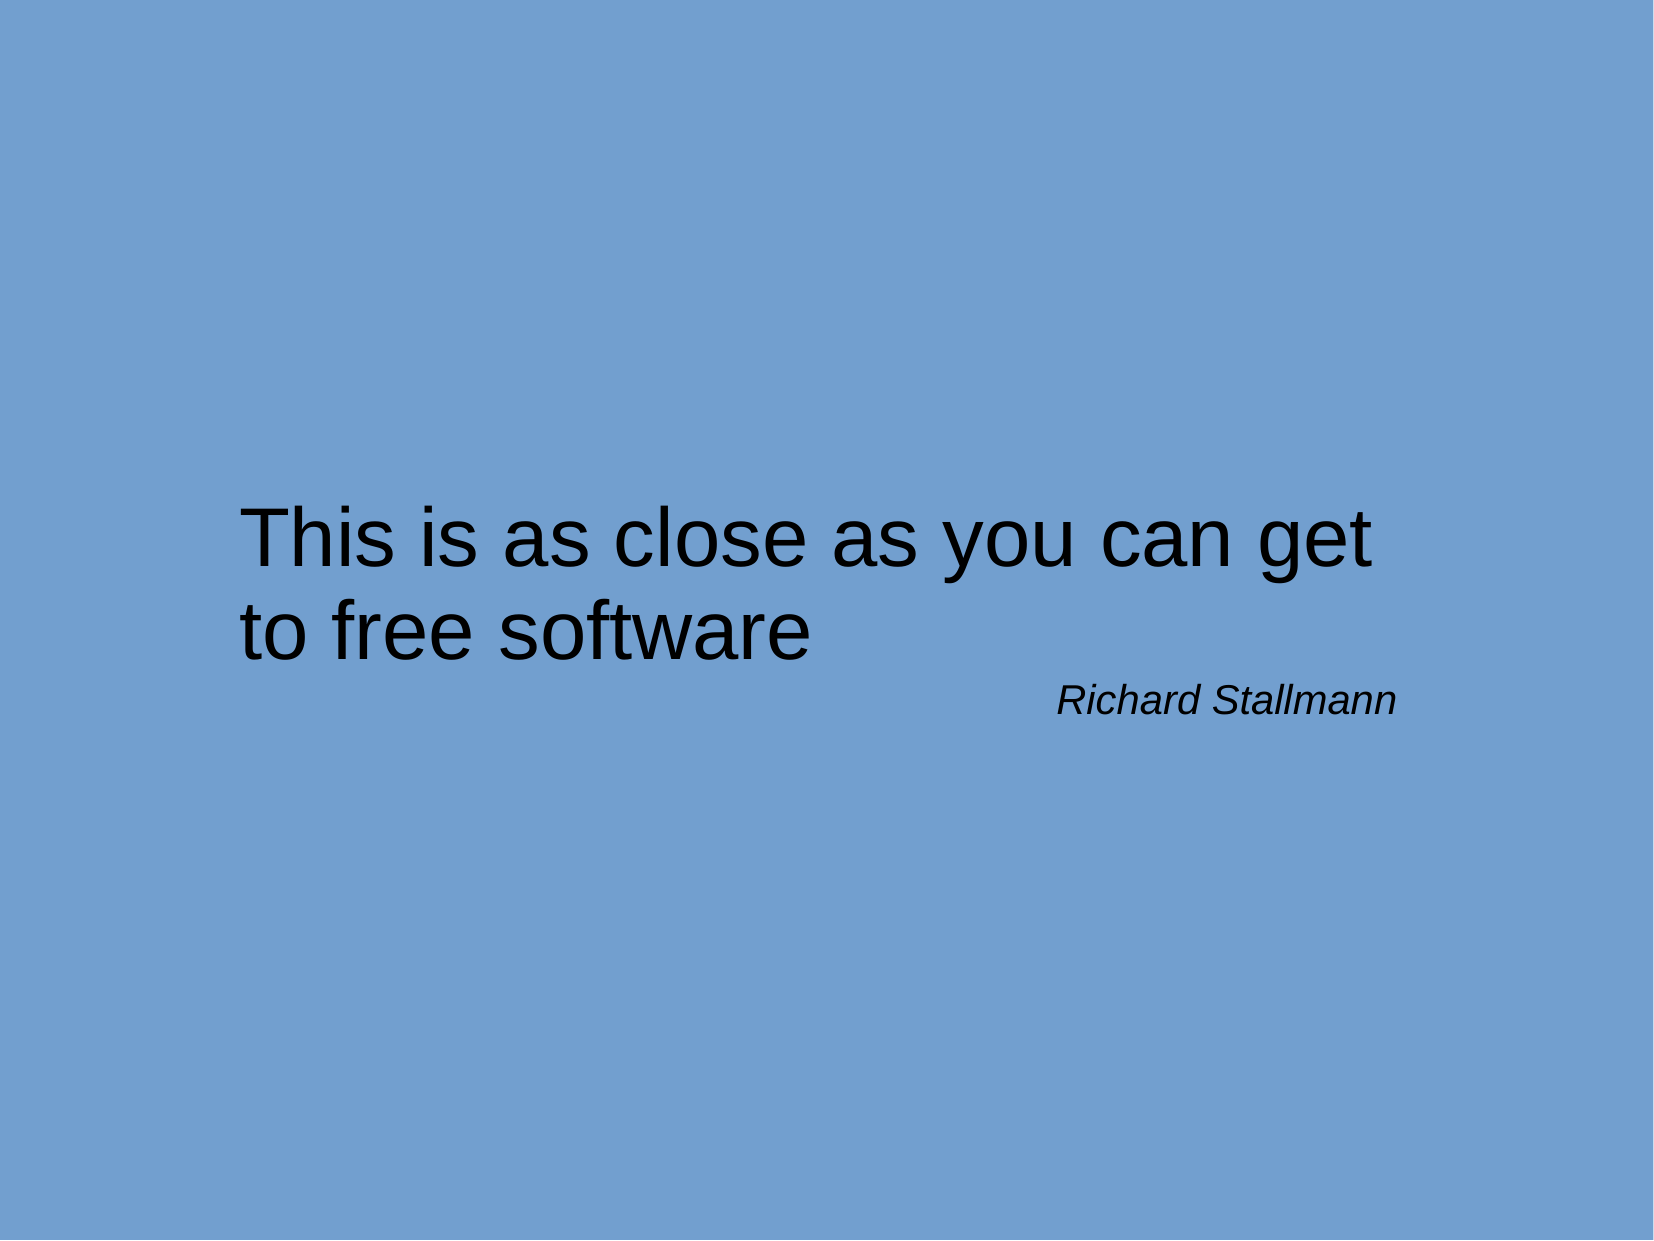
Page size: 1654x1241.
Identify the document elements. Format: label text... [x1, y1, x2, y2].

text_box This is as close as you can get to free software Richard Stallmann [224, 483, 1413, 733]
